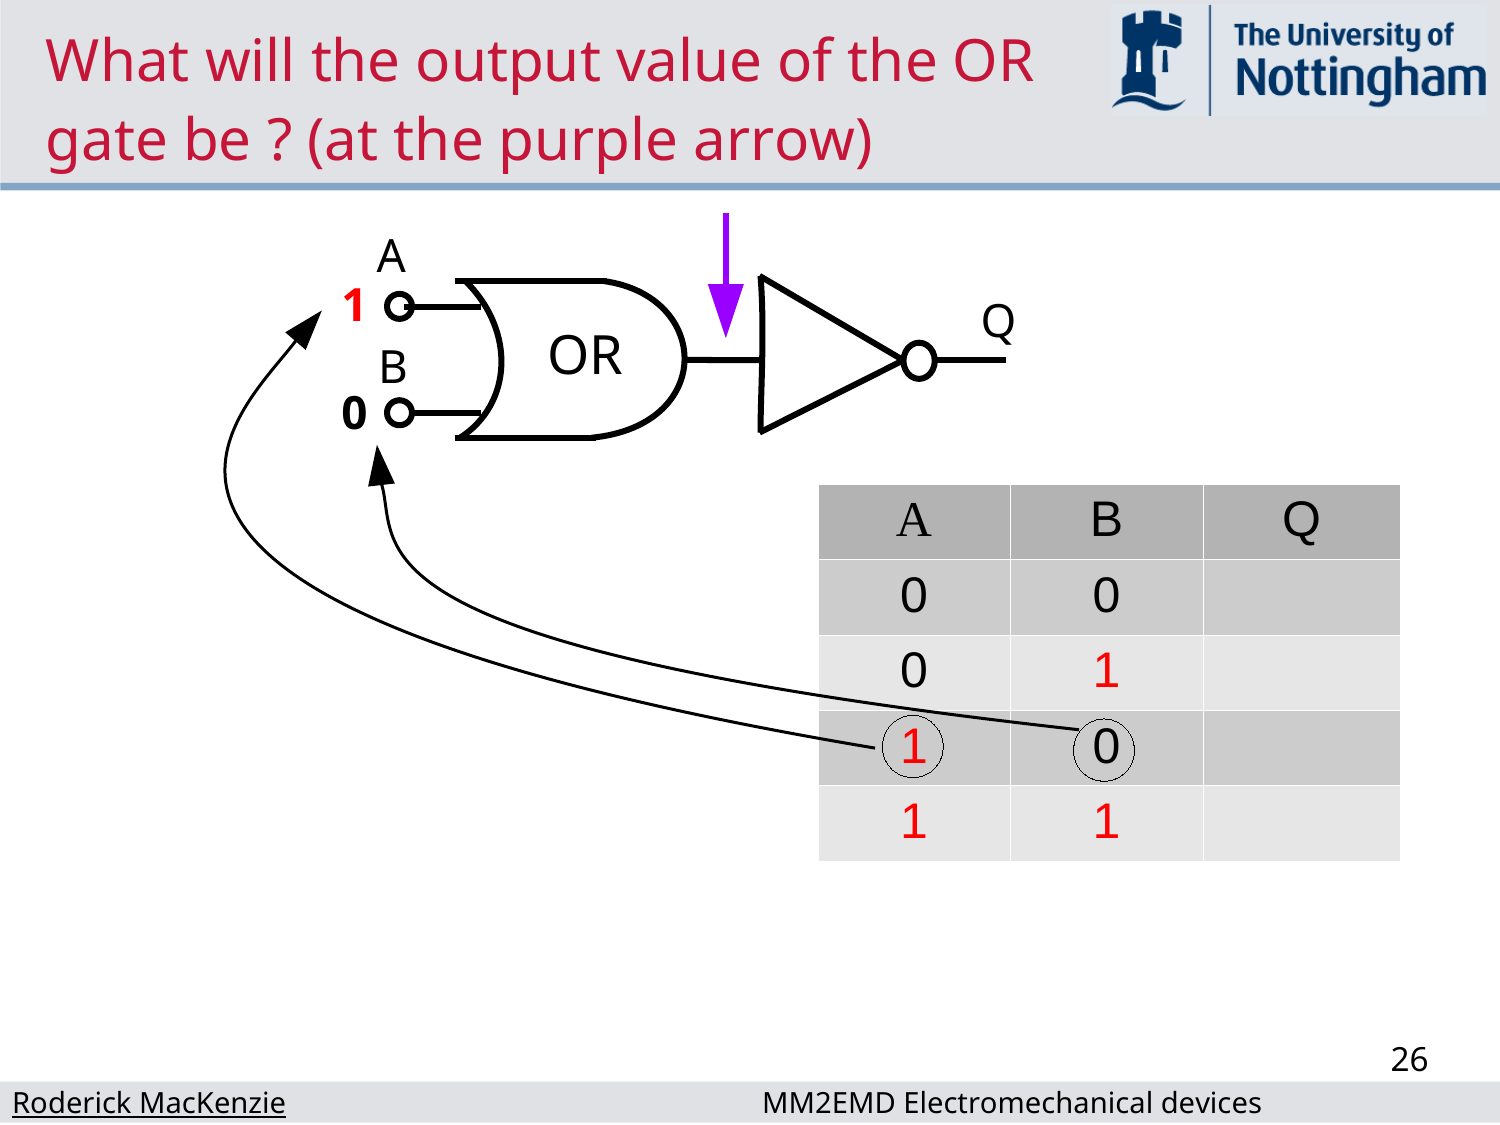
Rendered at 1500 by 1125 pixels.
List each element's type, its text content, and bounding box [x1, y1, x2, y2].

text_box A [361, 219, 423, 290]
table_cell 0 [1011, 560, 1203, 635]
text_box <number> [1375, 1030, 1500, 1101]
table_cell 0 [819, 698, 899, 710]
text_box OR [513, 313, 649, 394]
table_cell [1204, 711, 1400, 785]
table_header B [1011, 485, 1203, 559]
table_header A [819, 485, 1010, 559]
table_cell [1204, 636, 1400, 710]
table_cell 1 [1011, 636, 1203, 710]
table_cell 1 [819, 786, 1010, 861]
text_box Q [965, 284, 1027, 355]
picture [1111, 4, 1487, 116]
table_cell 1 [819, 711, 1010, 785]
table_cell 0 [819, 636, 1010, 710]
table_cell [1204, 560, 1400, 635]
text_box B [363, 330, 425, 401]
table_cell 0 [1011, 711, 1203, 785]
table_cell 1 [1011, 786, 1203, 861]
table_cell 1 [945, 711, 1010, 720]
title What will the output value of the OR gate be ? (at the purple arrow) [31, 22, 1133, 174]
table_header Q [1204, 485, 1400, 559]
table_cell 0 [819, 560, 1010, 635]
table_cell [1204, 786, 1400, 861]
text_box 0 [326, 376, 388, 447]
text_box 1 [326, 267, 388, 338]
